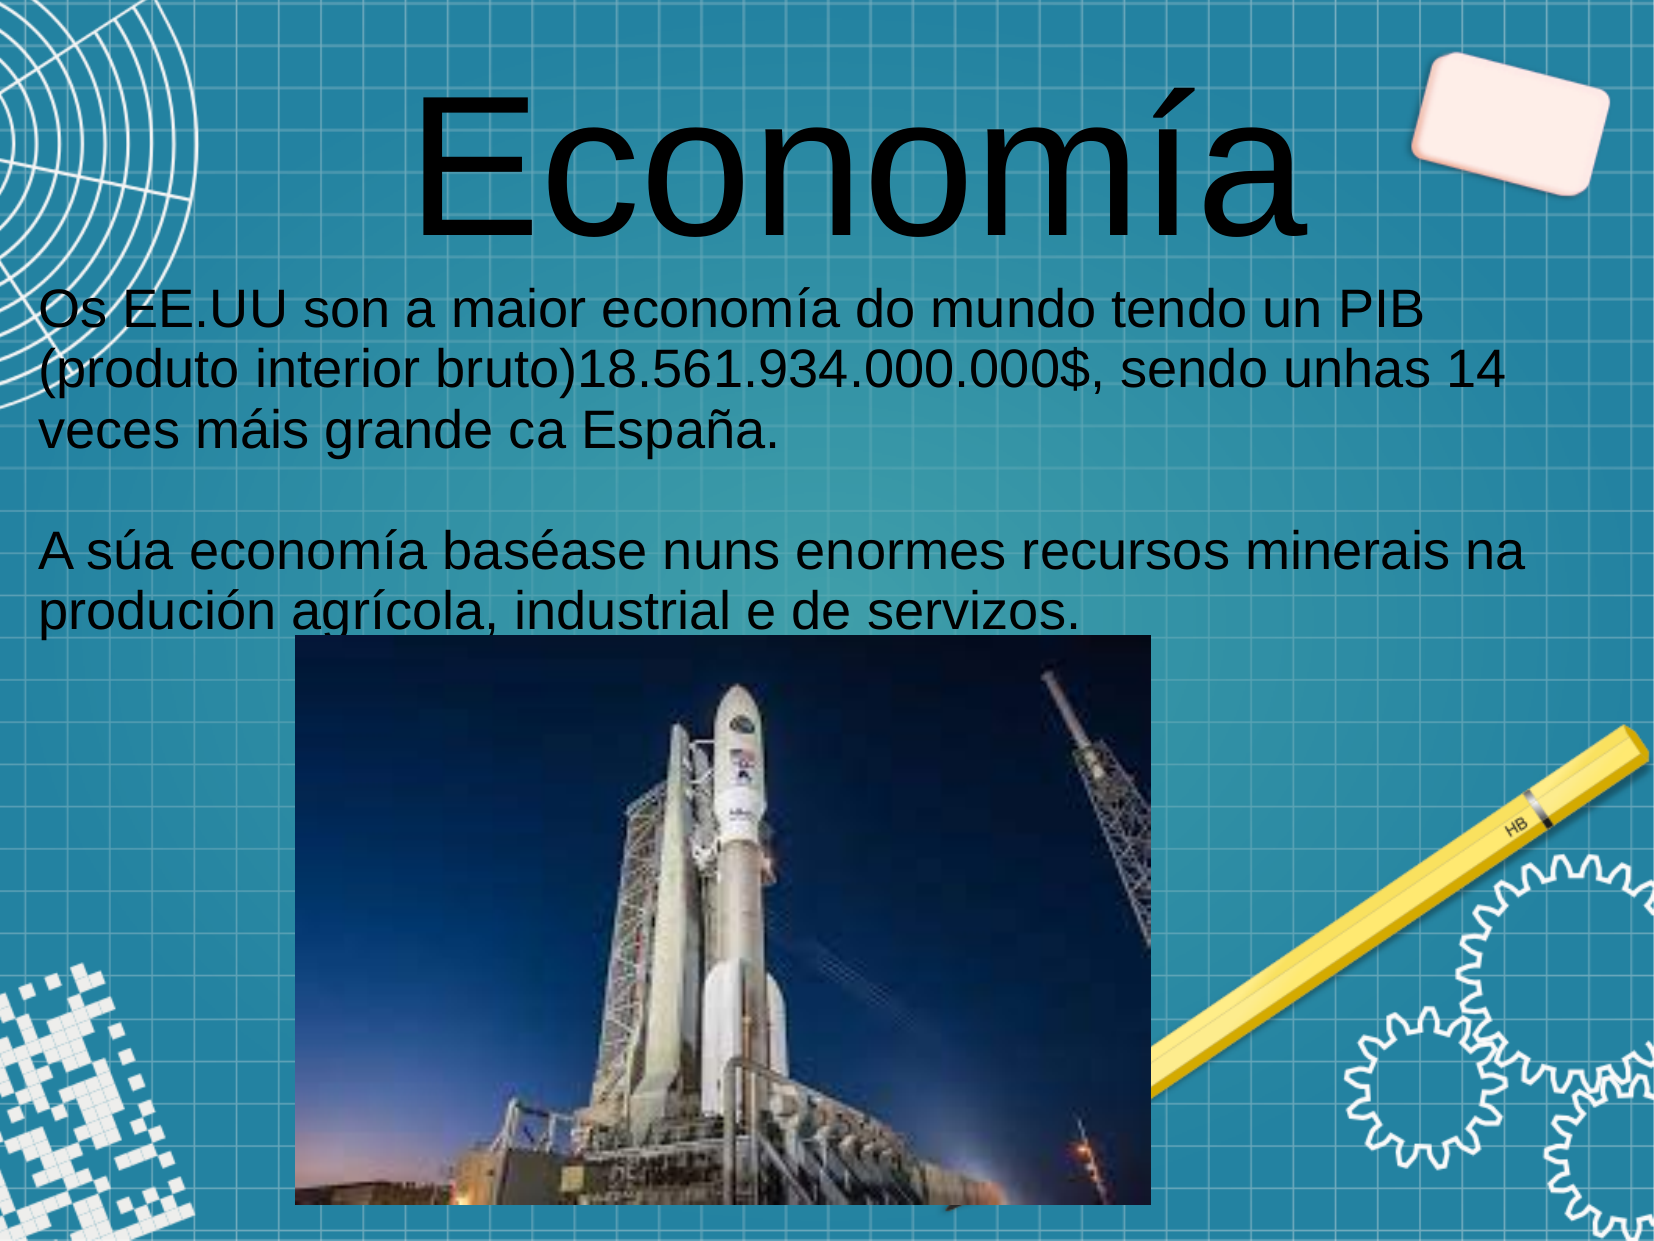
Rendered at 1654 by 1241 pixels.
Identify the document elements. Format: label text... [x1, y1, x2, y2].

text_box Economía Os EE.UU son a maior economía do mundo tendo un PIB (produto interior bruto)18.561.934.000.000$, sendo unhas 14 veces máis grande ca España. A súa economía baséase nuns enormes recursos minerais na produción agrícola, industrial e de servizos. [23, 47, 1619, 649]
picture [0, 0, 1654, 1241]
